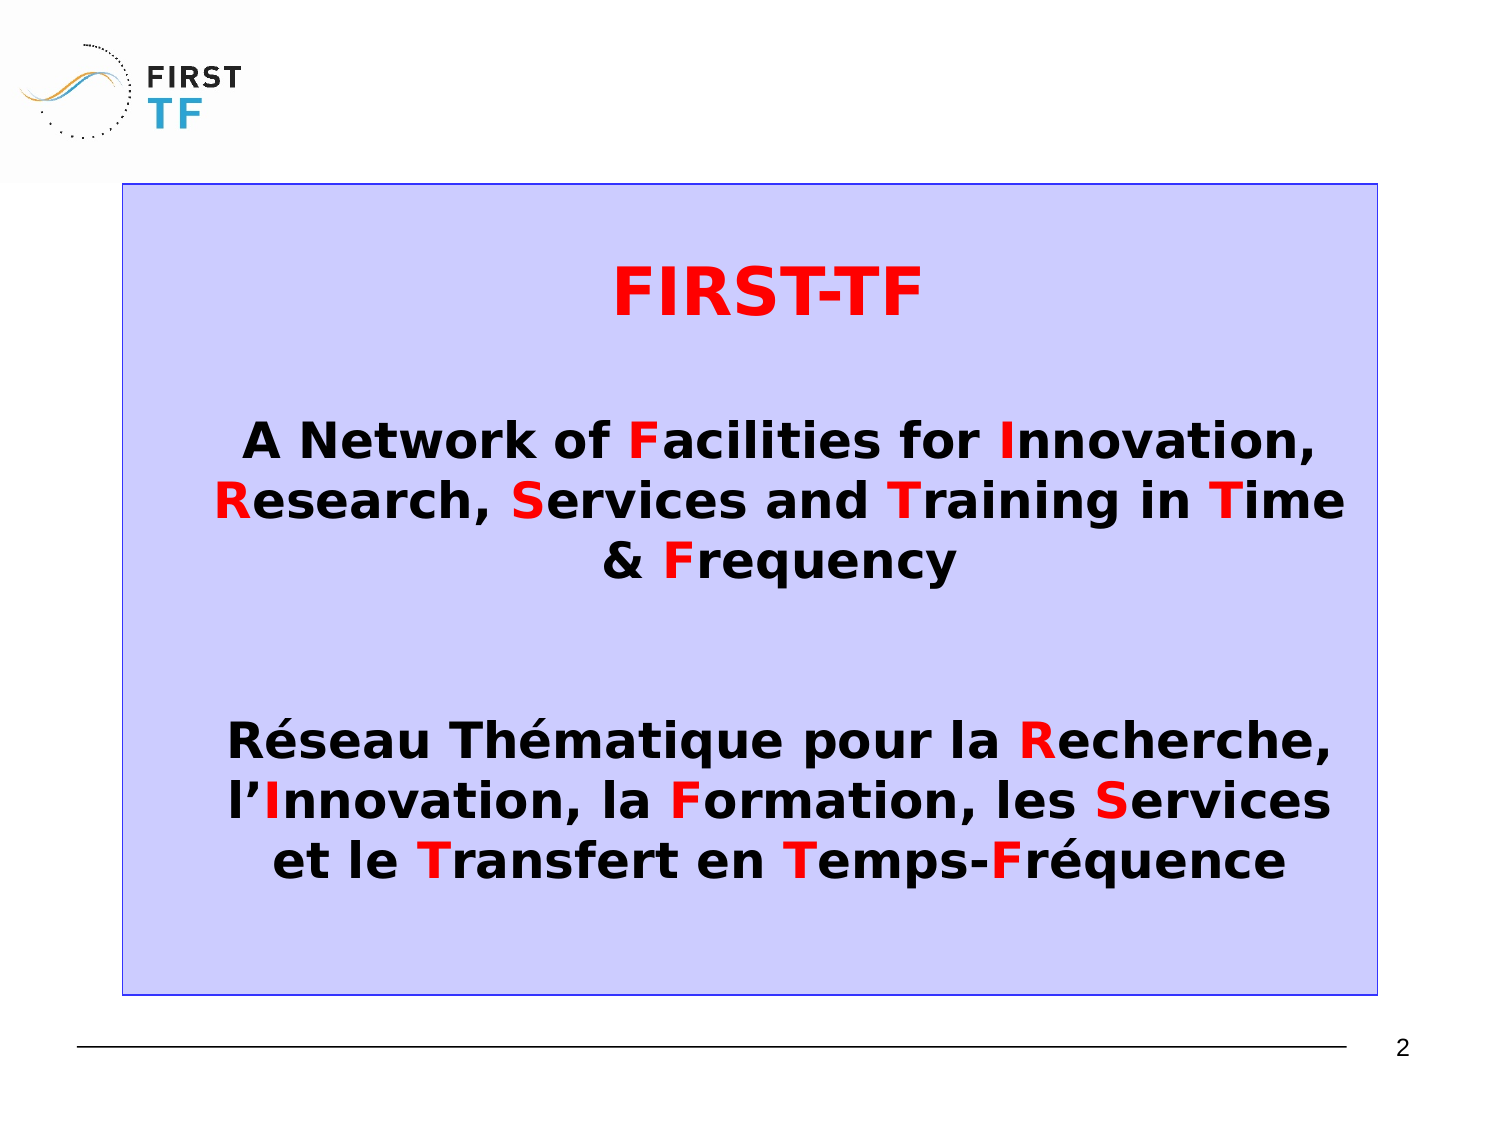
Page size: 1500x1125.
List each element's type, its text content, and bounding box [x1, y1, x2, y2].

text_box FIRST-TF A Network of Facilities for Innovation, Research, Services and Training in Time & Frequency Réseau Thématique pour la Recherche, l’Innovation, la Formation, les Services et le Transfert en Temps-Fréquence [122, 184, 1378, 996]
slide_number <numéro> [1074, 1024, 1425, 1103]
picture [0, 0, 260, 183]
